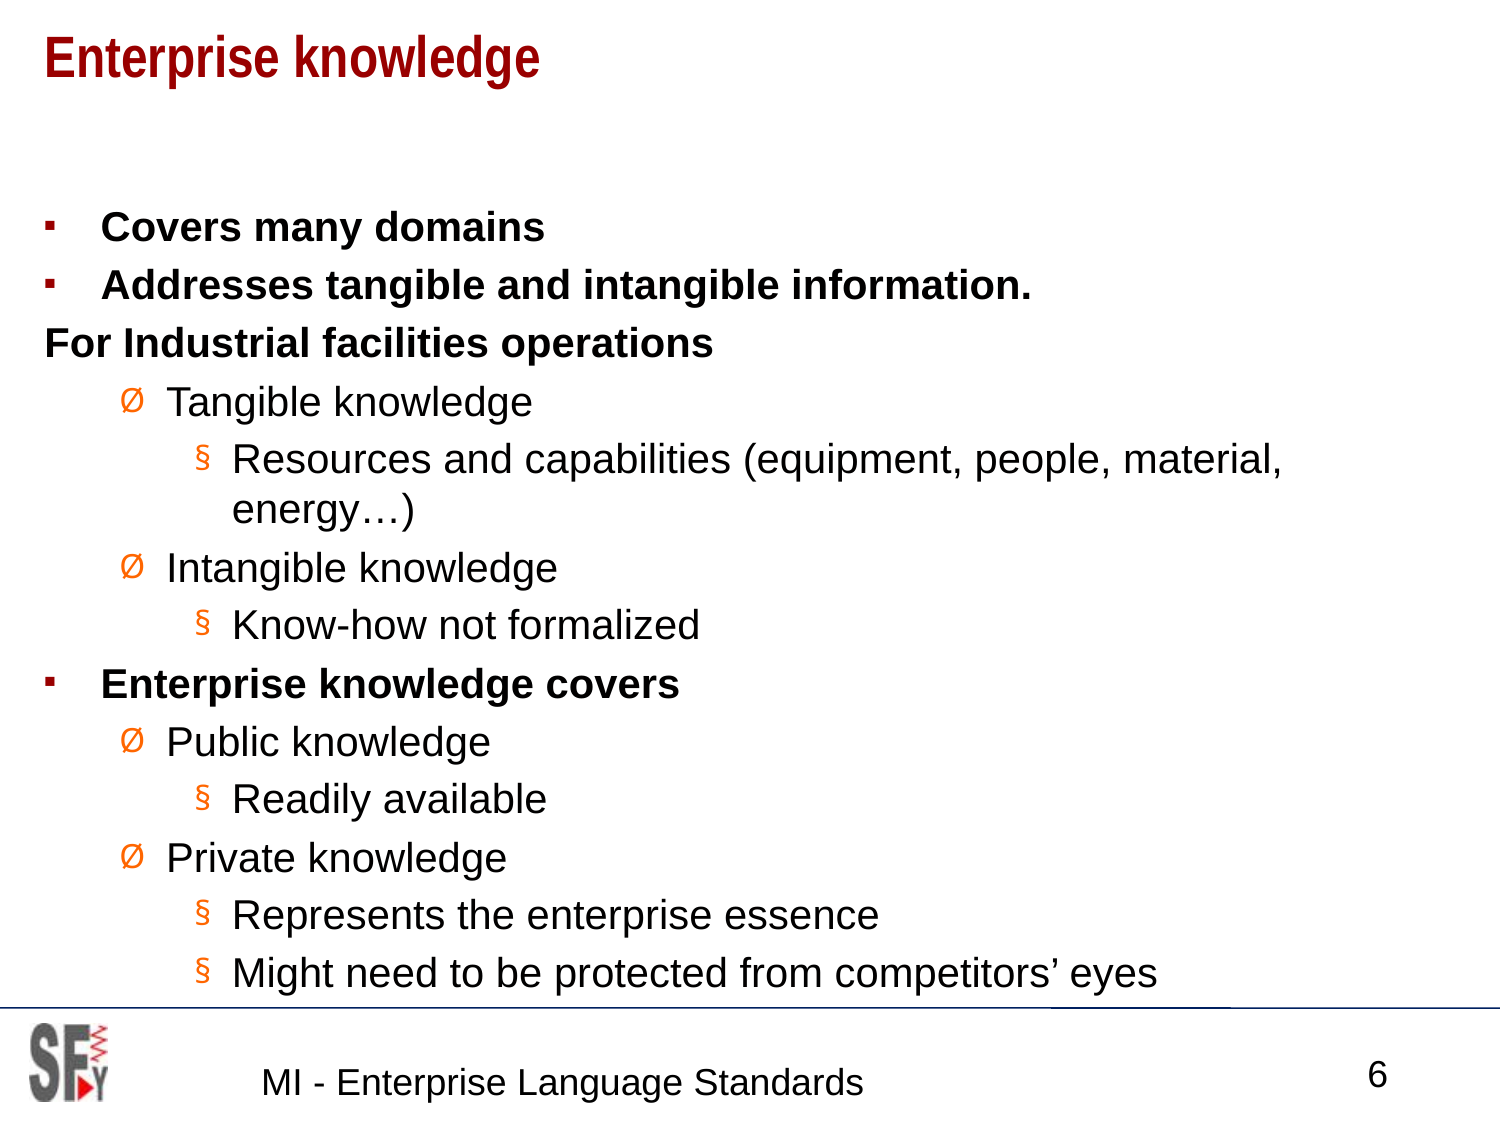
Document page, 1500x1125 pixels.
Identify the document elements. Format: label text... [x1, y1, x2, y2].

footer MI - Enterprise Language Standards [246, 1042, 1266, 1103]
title Enterprise knowledge [29, 12, 1471, 184]
list Covers many domains Addresses tangible and intangible information. For Industrial facilities operations Tangible knowledge Resources and capabilities (equipment, people, material, energy…) Intangible knowledge Know-how not formalized Enterprise knowledge covers Public knowledge Readily available Private knowledge Represents the enterprise essence Might need to be protected from competitors’ eyes [29, 184, 1471, 1004]
picture [29, 1023, 108, 1102]
slide_number <numéro> [1352, 1034, 1490, 1103]
